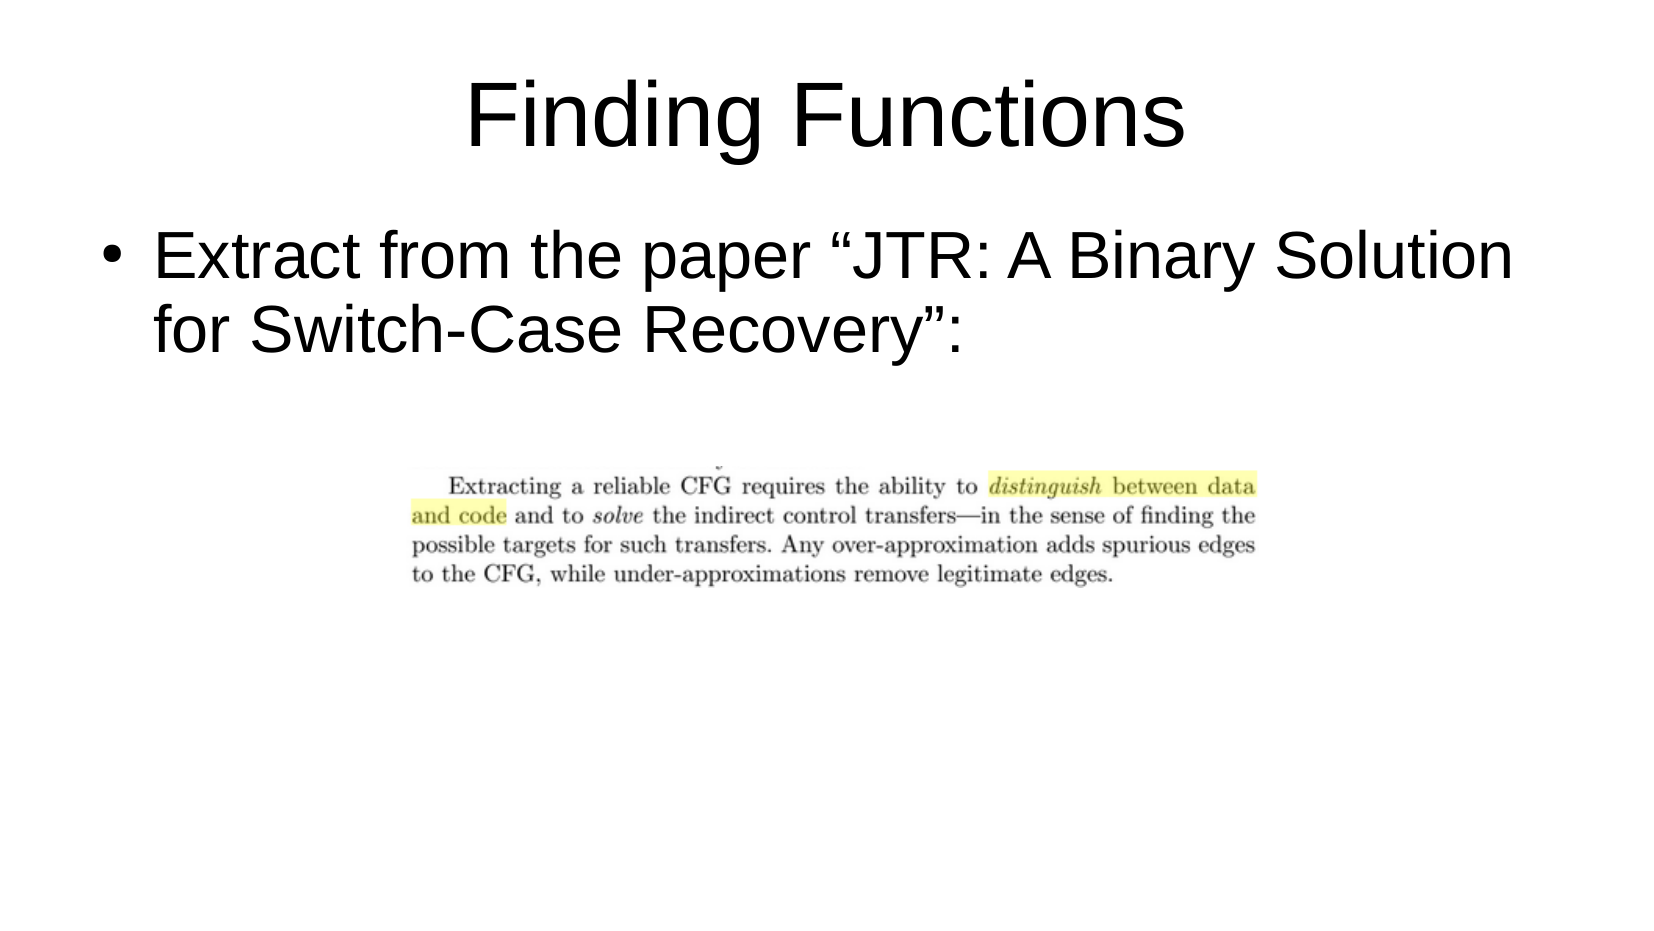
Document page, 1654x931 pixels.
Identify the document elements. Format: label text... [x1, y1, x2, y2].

list Extract from the paper “JTR: A Binary Solution for Switch-Case Recovery”: [82, 217, 1571, 758]
picture [405, 466, 1259, 588]
title Finding Functions [82, 37, 1571, 193]
